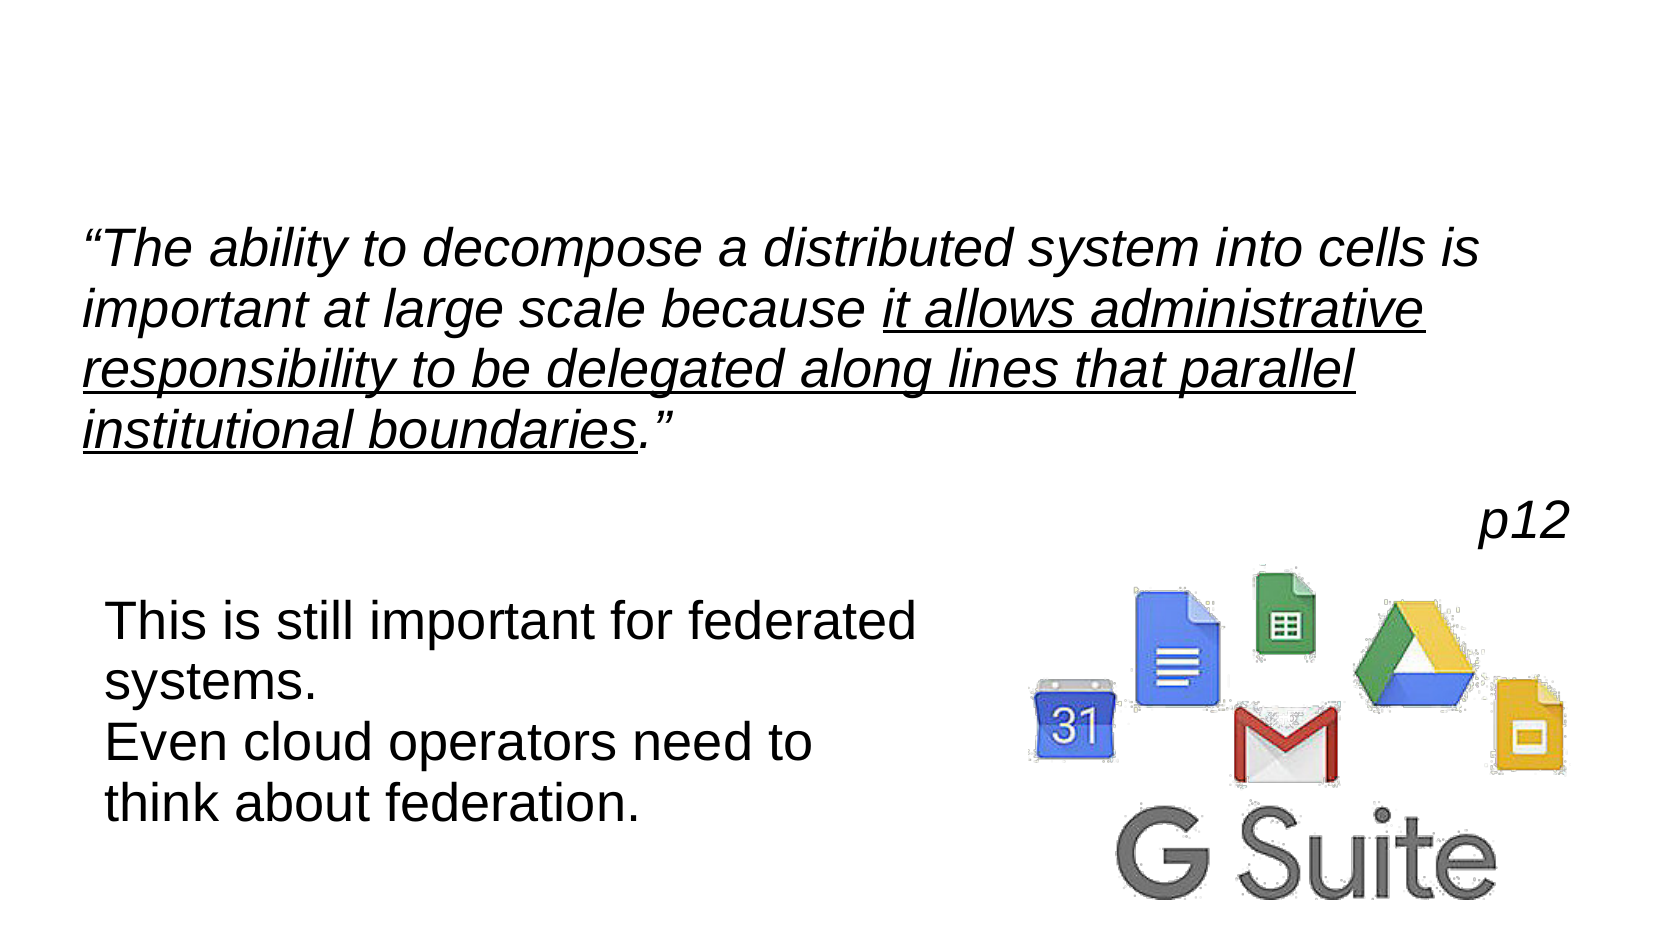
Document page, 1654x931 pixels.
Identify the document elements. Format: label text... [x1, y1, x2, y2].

text_box This is still important for federated systems. Even cloud operators need to think about federation. [90, 583, 946, 841]
list “The ability to decompose a distributed system into cells is important at large scale because it allows administrative responsibility to be delegated along lines that parallel institutional boundaries.” p12 [82, 217, 1571, 758]
picture [1028, 564, 1571, 901]
